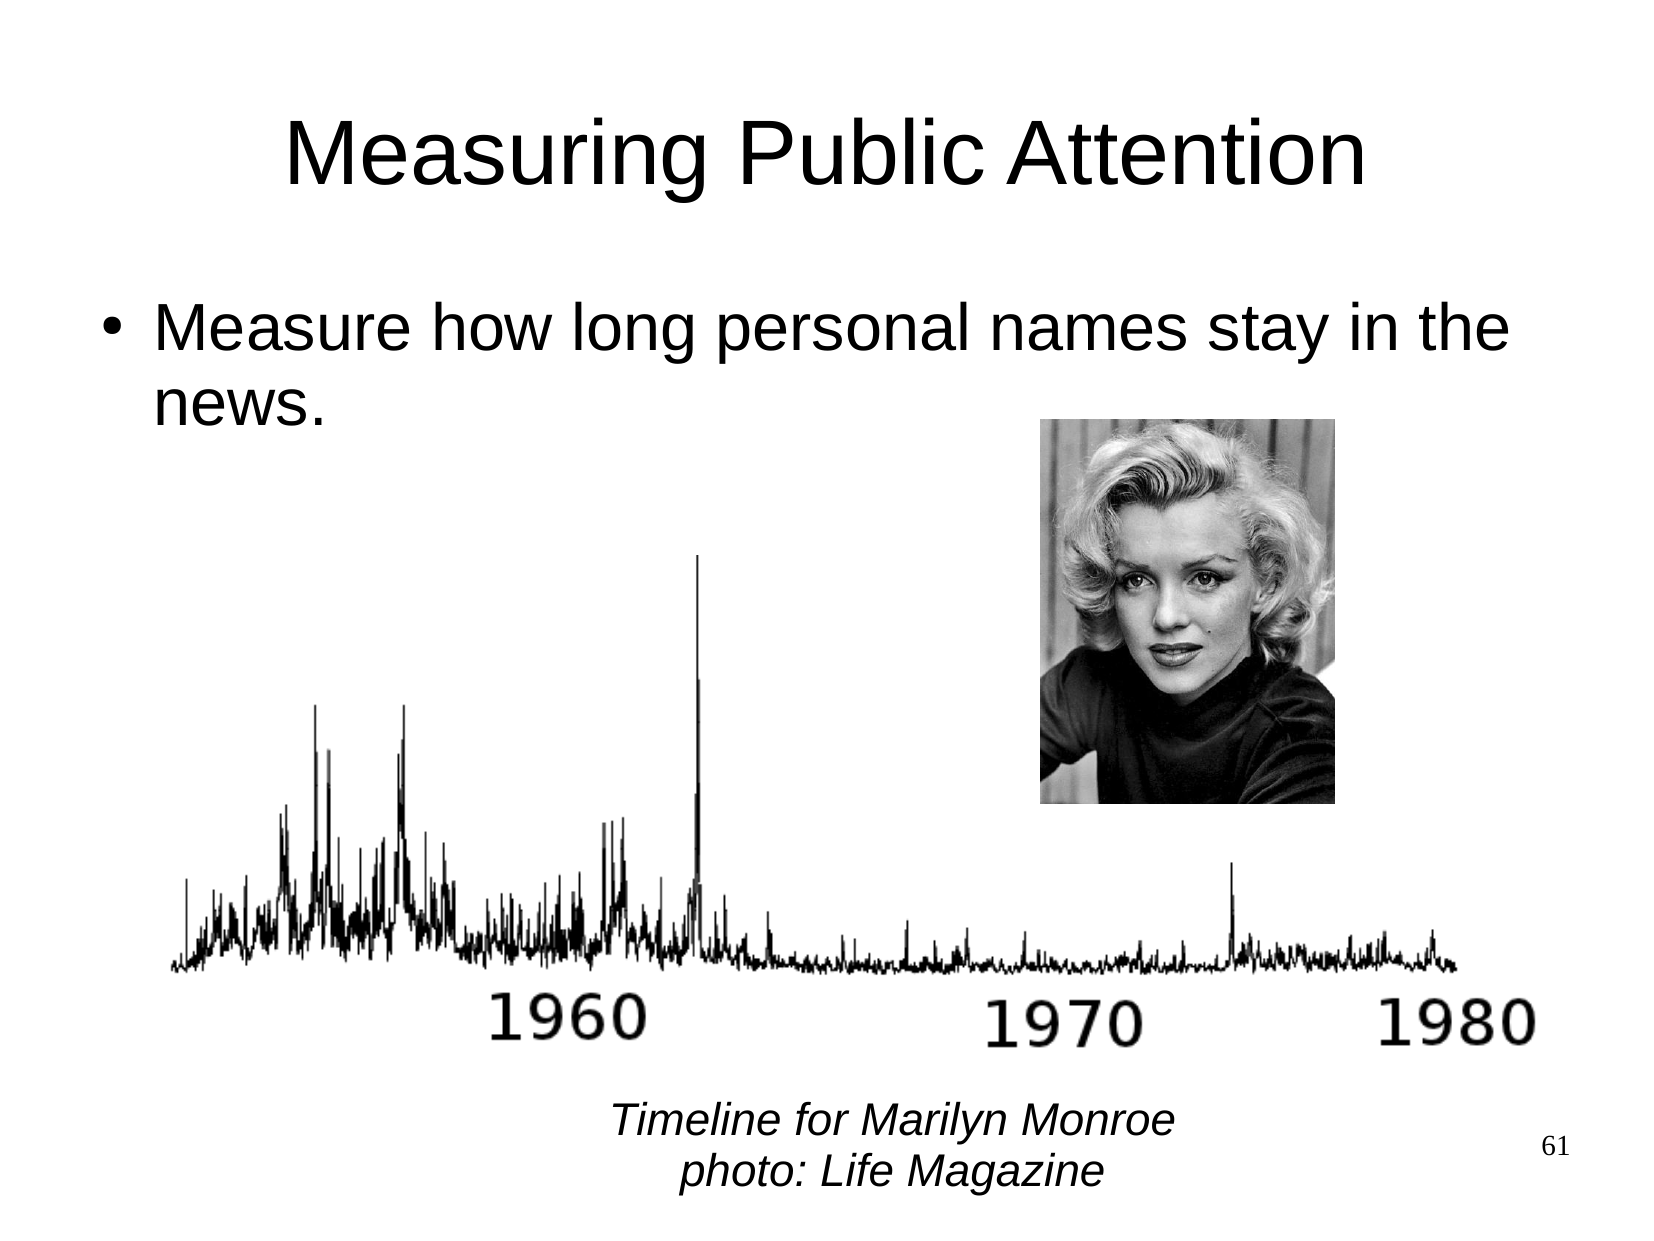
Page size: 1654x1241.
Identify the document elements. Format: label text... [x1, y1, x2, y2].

text_box Timeline for Marilyn Monroe photo: Life Magazine [594, 1086, 1192, 1204]
picture [81, 419, 1548, 1062]
list Measure how long personal names stay in the news. [82, 290, 1571, 1010]
title Measuring Public Attention [82, 49, 1571, 257]
